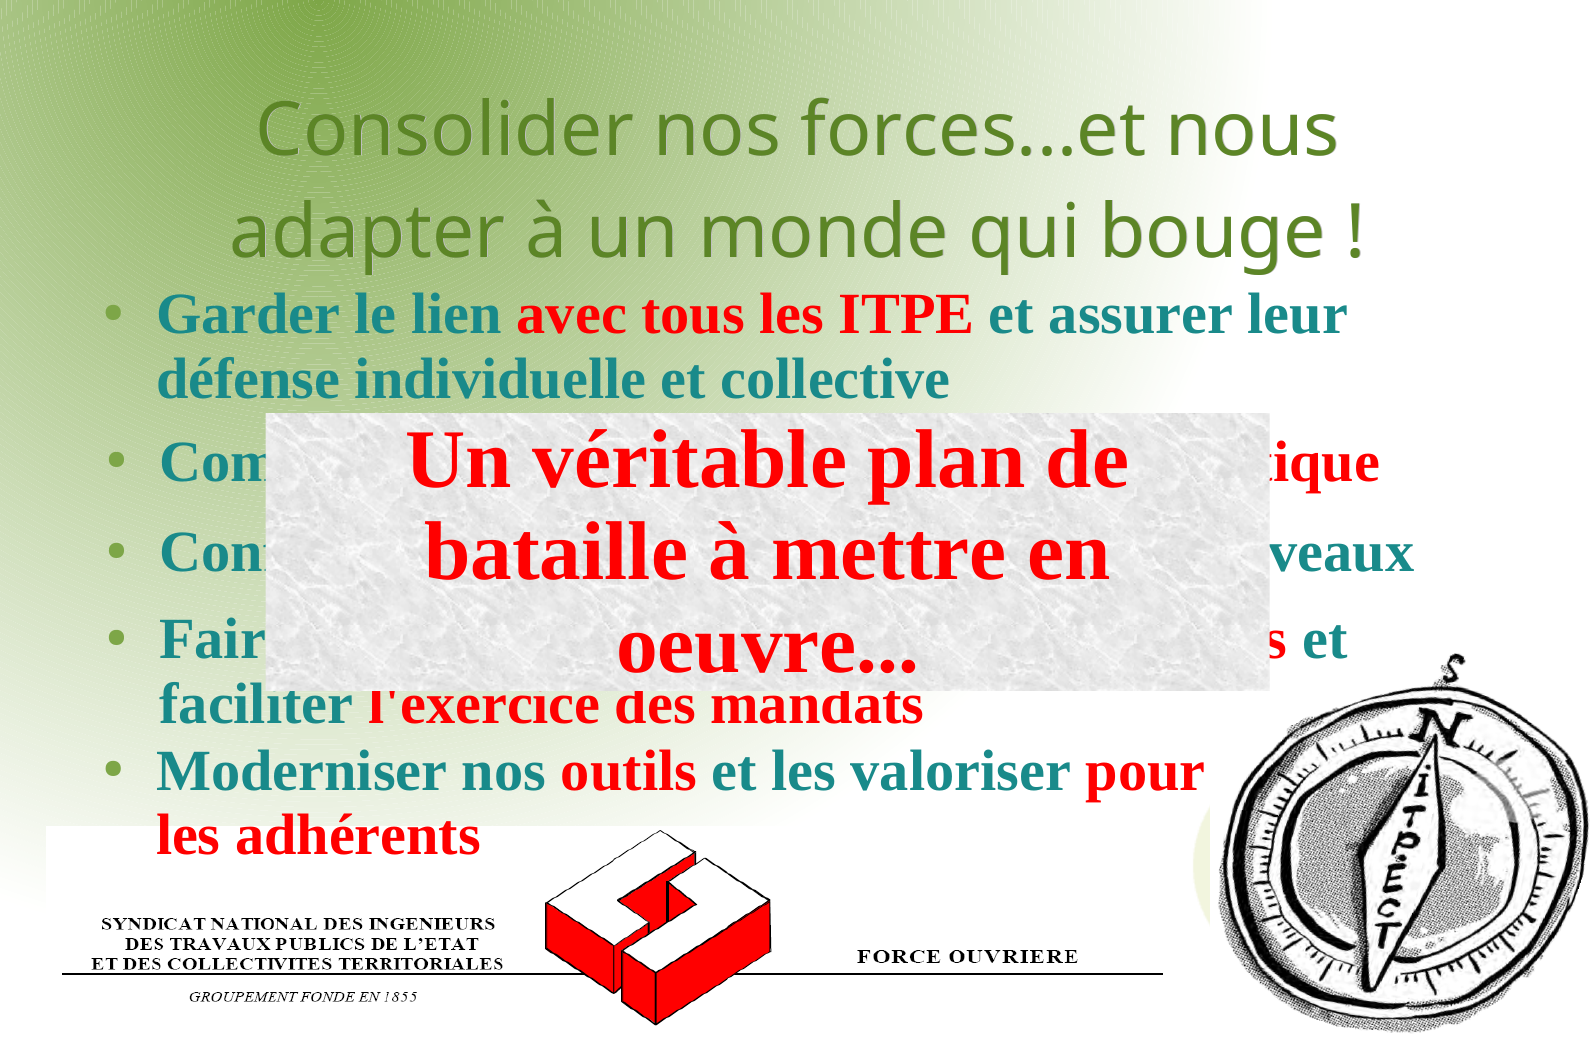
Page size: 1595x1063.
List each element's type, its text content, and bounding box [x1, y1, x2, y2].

title Consolider nos forces...et nous adapter à un monde qui bouge ! [117, 86, 1479, 268]
list Conforter l'action au sein de FO à tous les niveaux [1270, 519, 1451, 606]
picture [46, 649, 1595, 1038]
list Faire évoluer le fonctionnement des instances et faciliter l'exercice des mandats [88, 606, 1451, 739]
list Un véritable plan de bataille à mettre en oeuvre... [265, 413, 1270, 691]
list Combiner proximité géographique et thématique [1270, 429, 1451, 518]
list Garder le lien avec tous les ITPE et assurer leur défense individuelle et collective [85, 281, 1447, 414]
list Combiner proximité géographique et thématique [88, 429, 265, 518]
list Conforter l'action au sein de FO à tous les niveaux [88, 519, 265, 606]
list Moderniser nos outils et les valoriser pour les adhérents [85, 738, 1211, 870]
